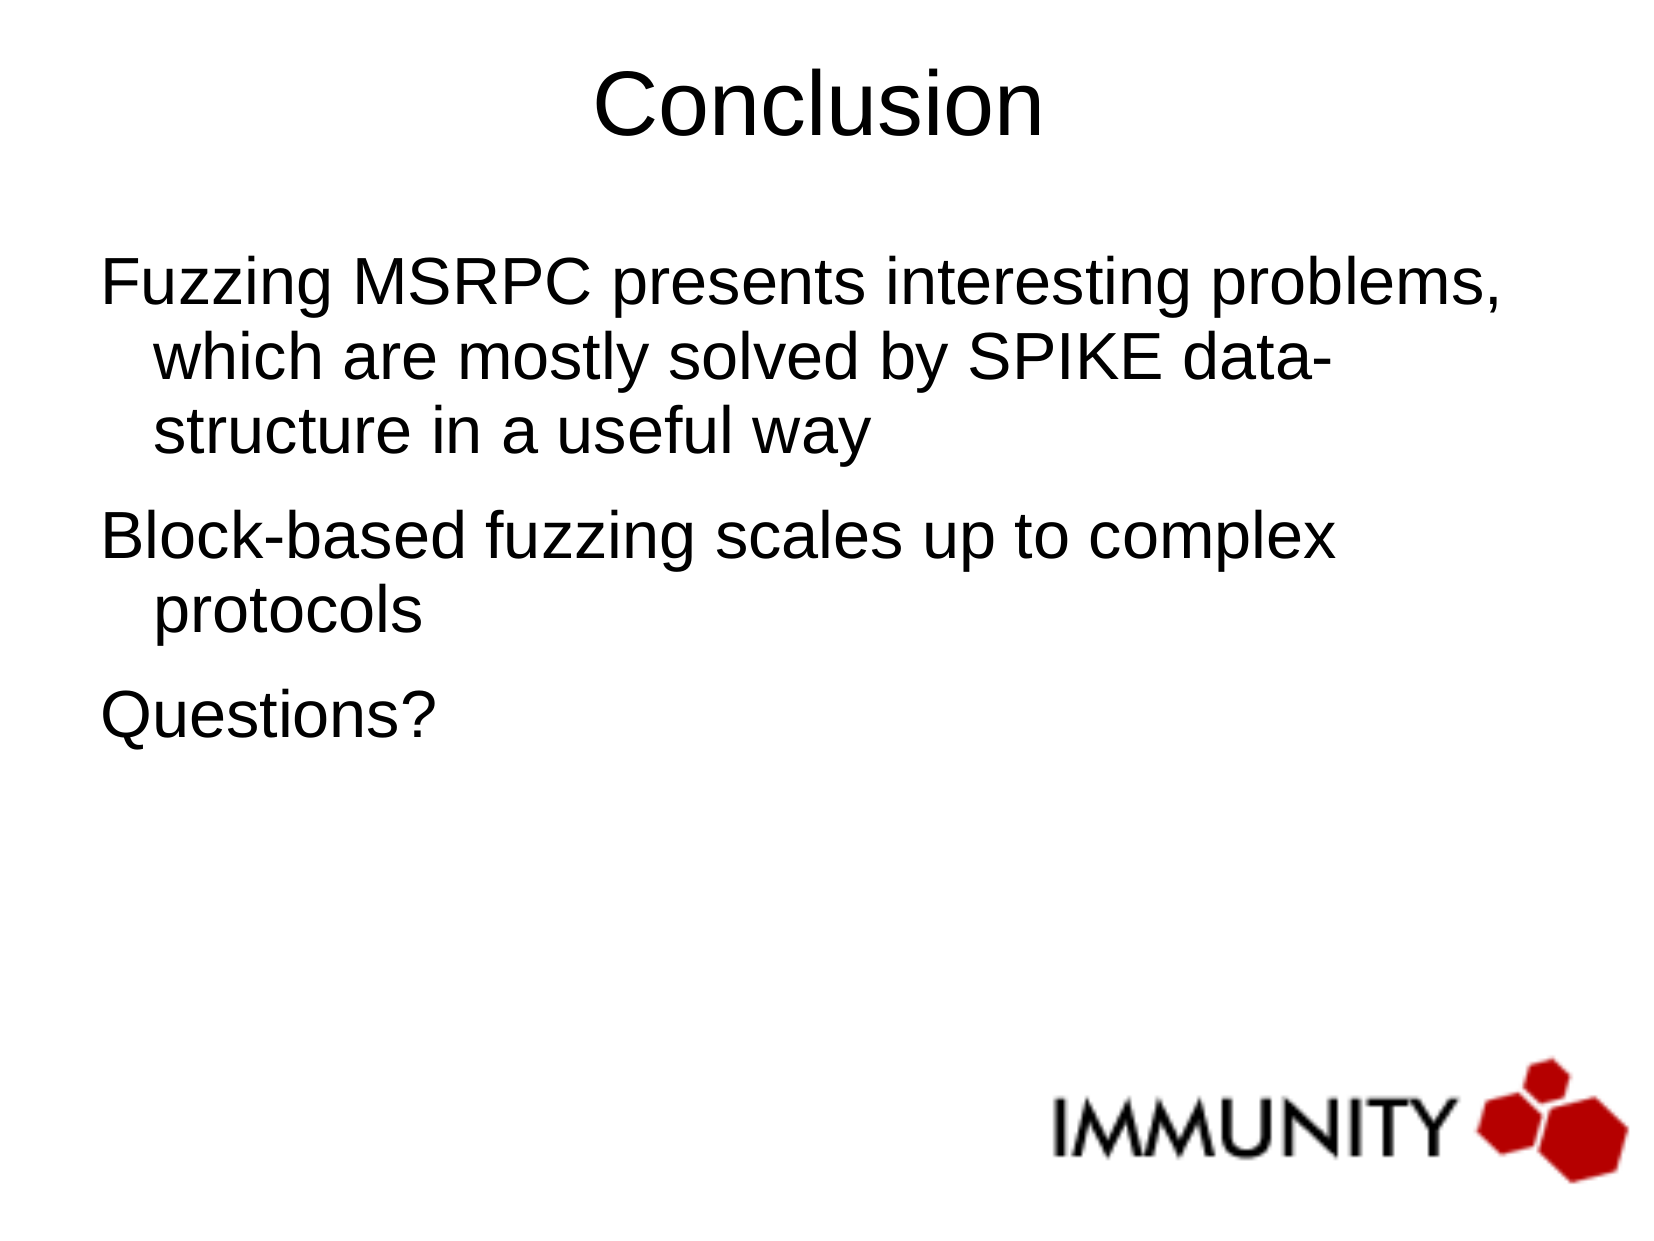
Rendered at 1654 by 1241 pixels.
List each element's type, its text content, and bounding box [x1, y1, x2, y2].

title Conclusion [75, 0, 1564, 208]
list Fuzzing MSRPC presents interesting problems, which are mostly solved by SPIKE data-structure in a useful way Block-based fuzzing scales up to complex protocols Questions? [82, 243, 1571, 1109]
picture [1006, 1017, 1654, 1241]
